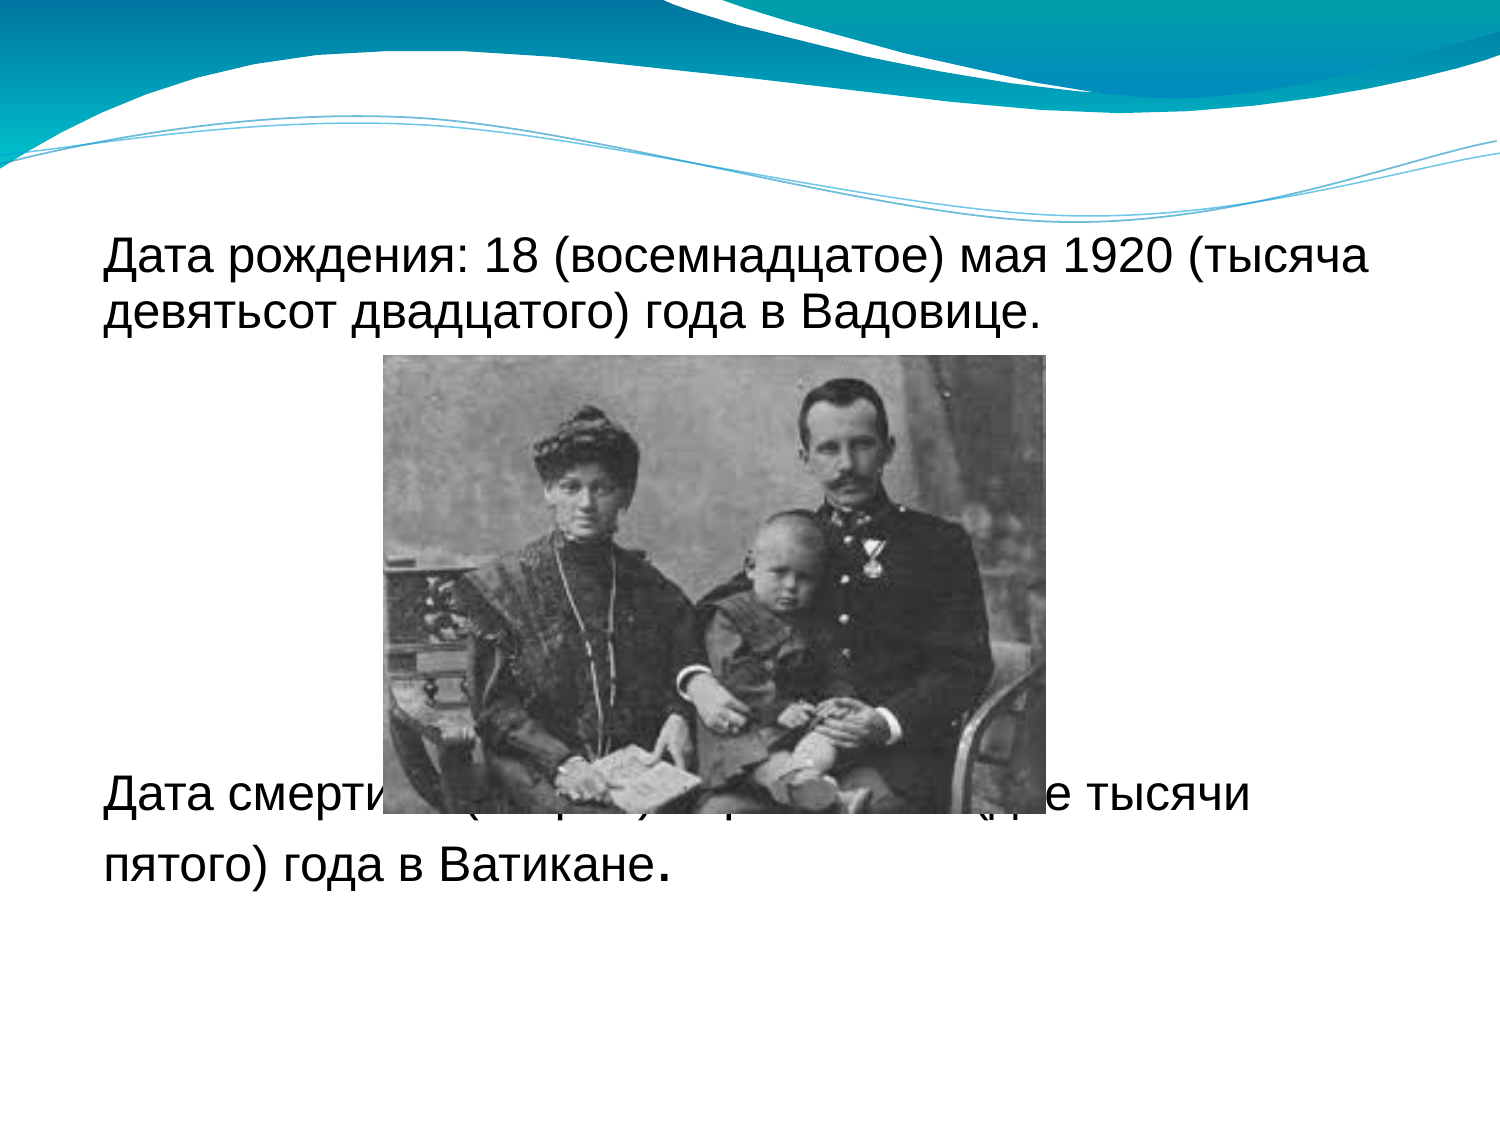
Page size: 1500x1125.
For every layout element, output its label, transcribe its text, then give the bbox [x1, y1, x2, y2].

picture [383, 355, 1046, 814]
list Дата рождения: 18 (восемнадцатое) мая 1920 (тысяча девятьсот двадцатого) года в Вадовице. Дата смерти: 2 (второе) апреля 2005 (две тысячи пятого) года в Ватикане. [88, 219, 1439, 976]
